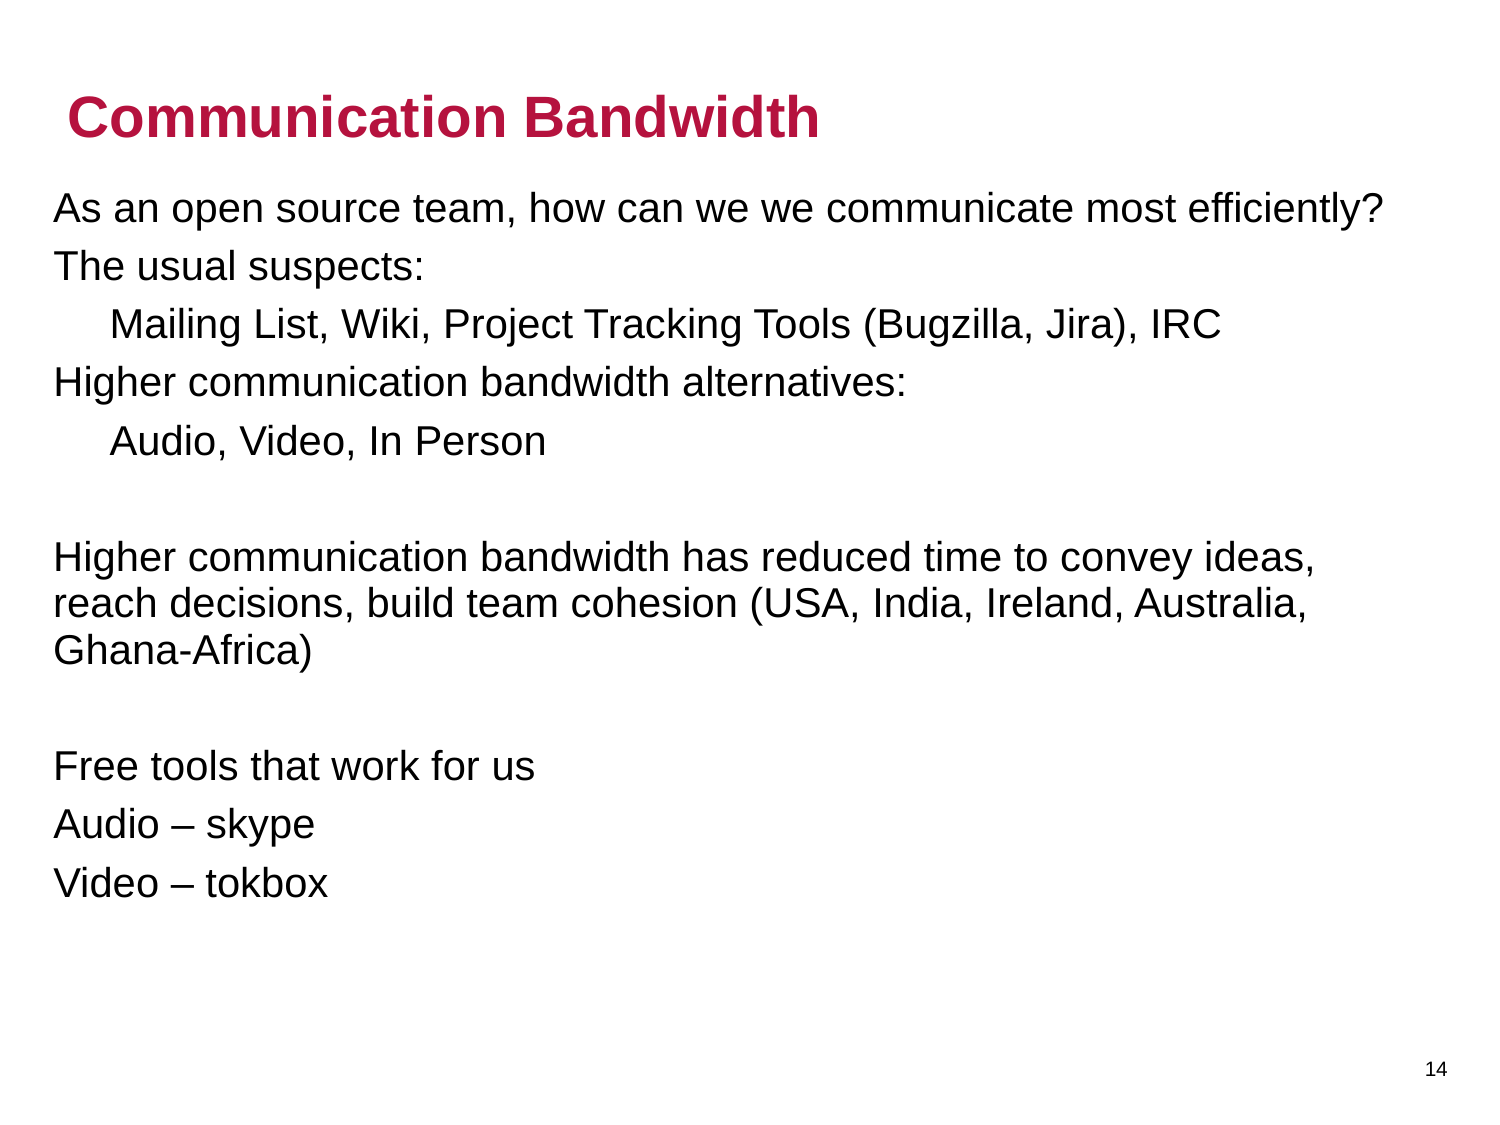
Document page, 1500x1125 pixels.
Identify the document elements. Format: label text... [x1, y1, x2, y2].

title Communication Bandwidth [53, 51, 1447, 193]
list As an open source team, how can we we communicate most efficiently? The usual suspects: Mailing List, Wiki, Project Tracking Tools (Bugzilla, Jira), IRC Higher communication bandwidth alternatives: Audio, Video, In Person Higher communication bandwidth has reduced time to convey ideas, reach decisions, build team cohesion (USA, India, Ireland, Australia, Ghana-Africa) Free tools that work for us Audio – skype Video – tokbox [53, 184, 1426, 928]
